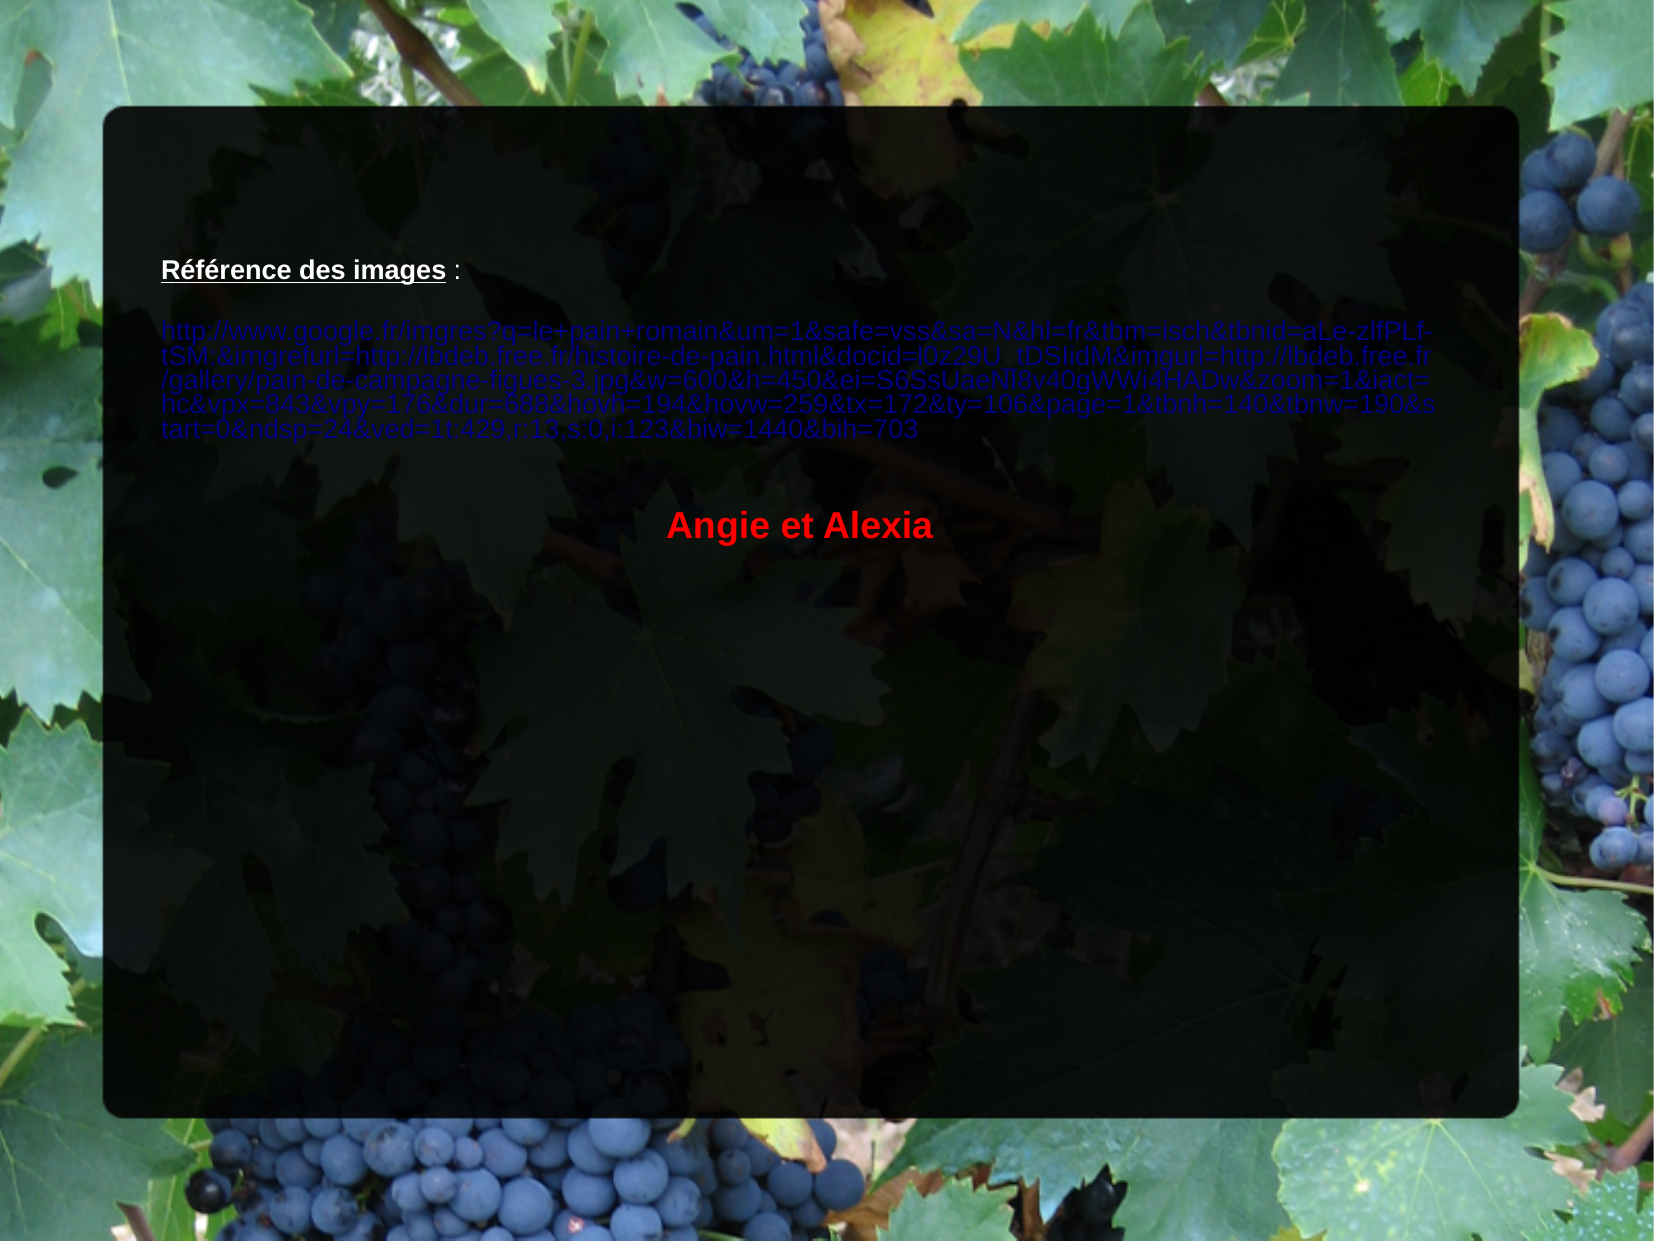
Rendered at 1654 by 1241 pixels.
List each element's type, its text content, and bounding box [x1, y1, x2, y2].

text_box Référence des images : http://www.google.fr/imgres?q=le+pain+romain&um=1&safe=vss&sa=N&hl=fr&tbm=isch&tbnid=aLe-zlfPLf-tSM:&imgrefurl=http://lbdeb.free.fr/histoire-de-pain.html&docid=l0z29U_tDSIidM&imgurl=http://lbdeb.free.fr/gallery/pain-de-campagne-figues-3.jpg&w=600&h=450&ei=S6SsUaeNI8v40gWWi4HADw&zoom=1&iact=hc&vpx=843&vpy=176&dur=688&hovh=194&hovw=259&tx=172&ty=106&page=1&tbnh=140&tbnw=190&start=0&ndsp=24&ved=1t:429,r:13,s:0,i:123&biw=1440&bih=703 Angie et Alexia [146, 248, 1453, 934]
picture [0, 0, 1654, 1241]
